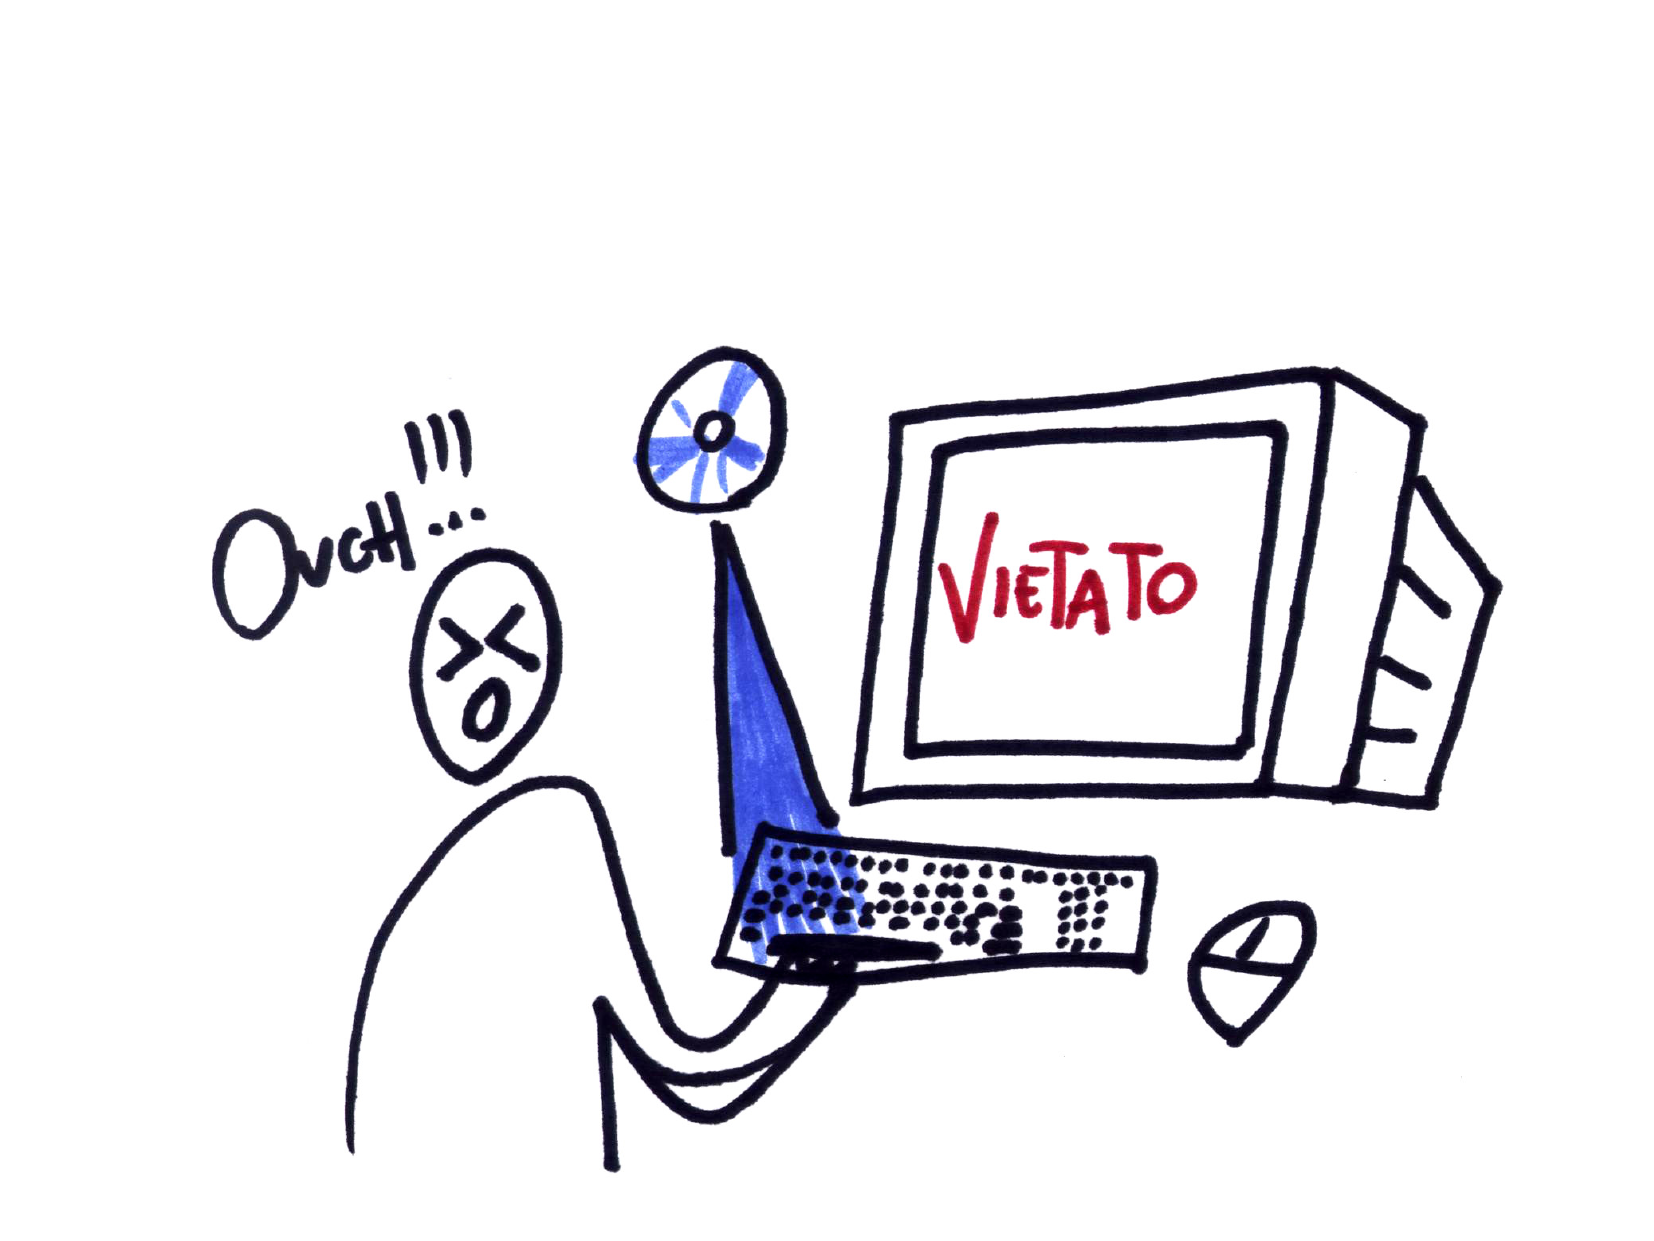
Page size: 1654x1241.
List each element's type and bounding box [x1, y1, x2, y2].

picture [165, 259, 1604, 1217]
